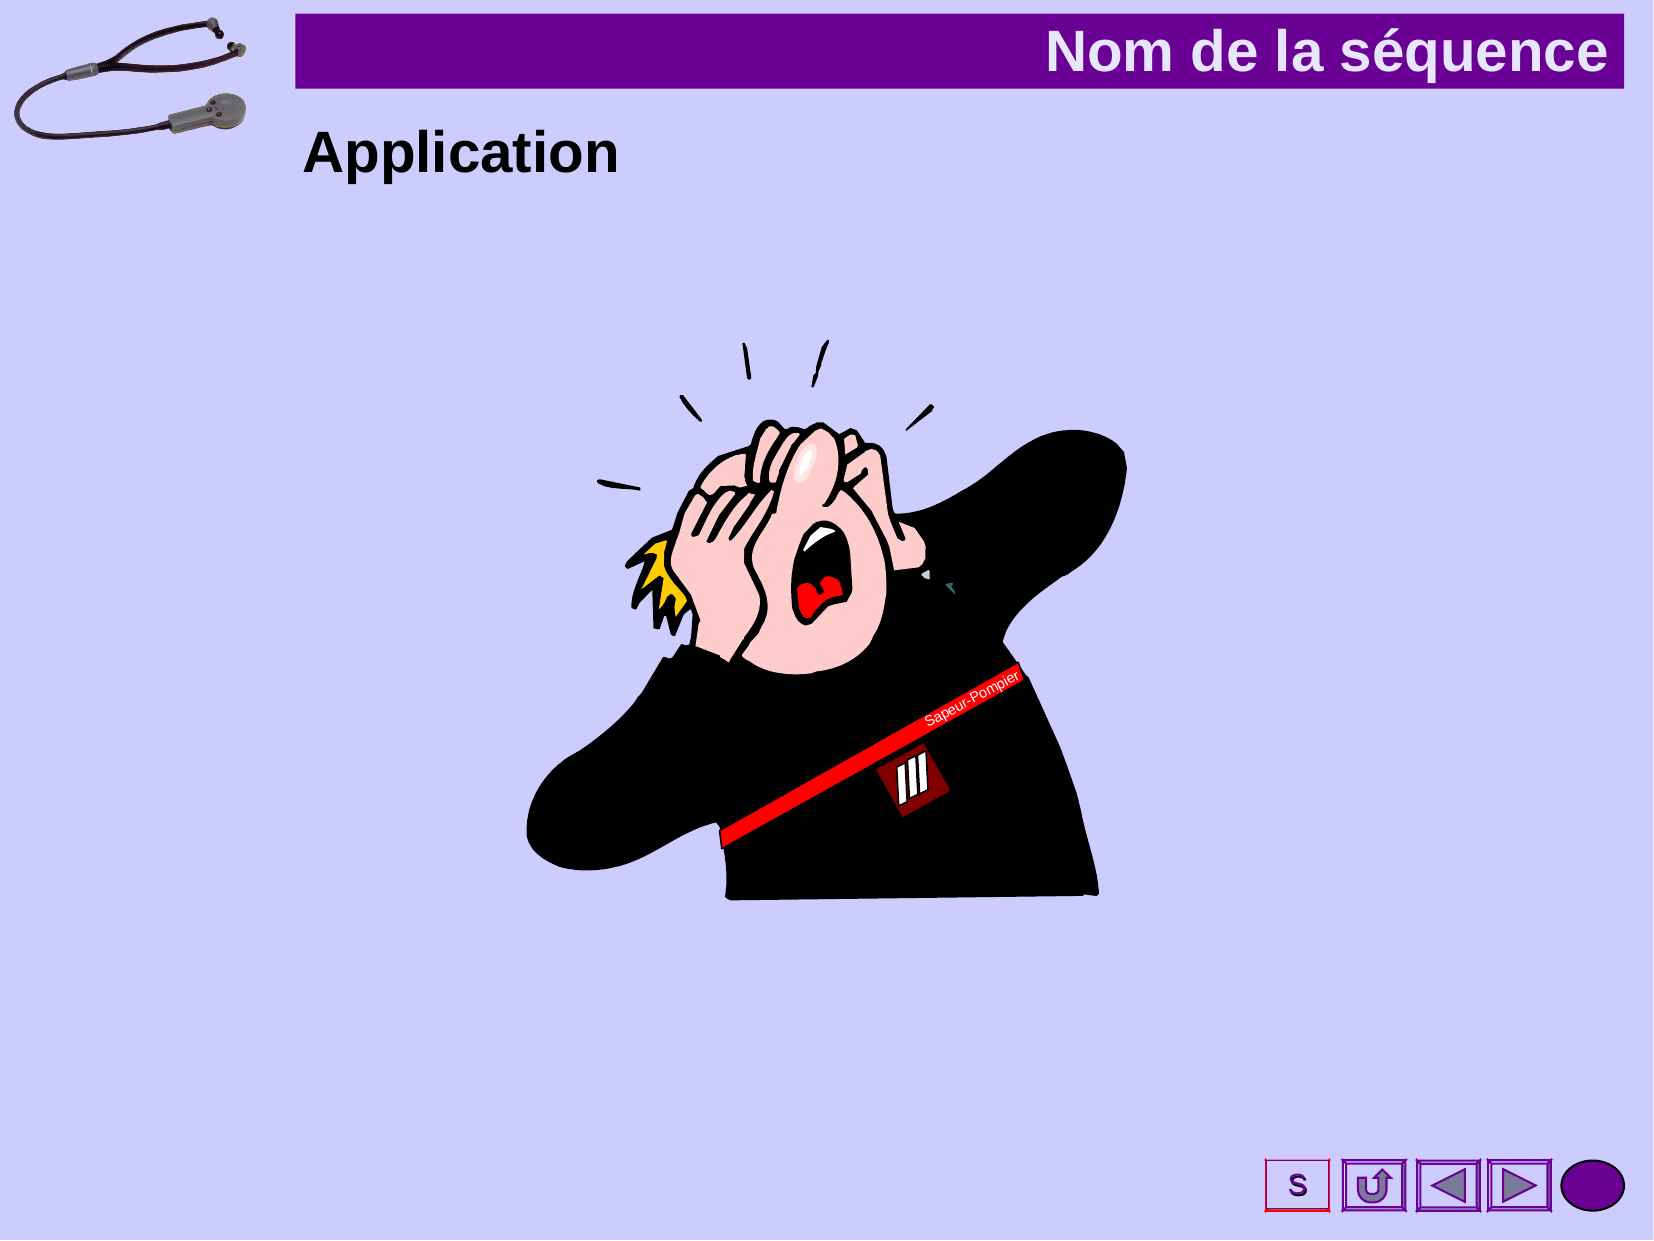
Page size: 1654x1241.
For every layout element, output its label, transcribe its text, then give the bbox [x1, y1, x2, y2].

text_box [597, 479, 641, 491]
text_box [679, 395, 702, 422]
text_box [1561, 1160, 1625, 1211]
text_box [742, 342, 752, 380]
picture [8, 8, 260, 153]
text_box [905, 404, 935, 432]
text_box Application [287, 112, 636, 193]
text_box Sapeur-Pompier [905, 653, 1039, 745]
text_box [526, 419, 1127, 901]
text_box Nom de la séquence [295, 13, 1625, 89]
text_box [811, 339, 829, 388]
